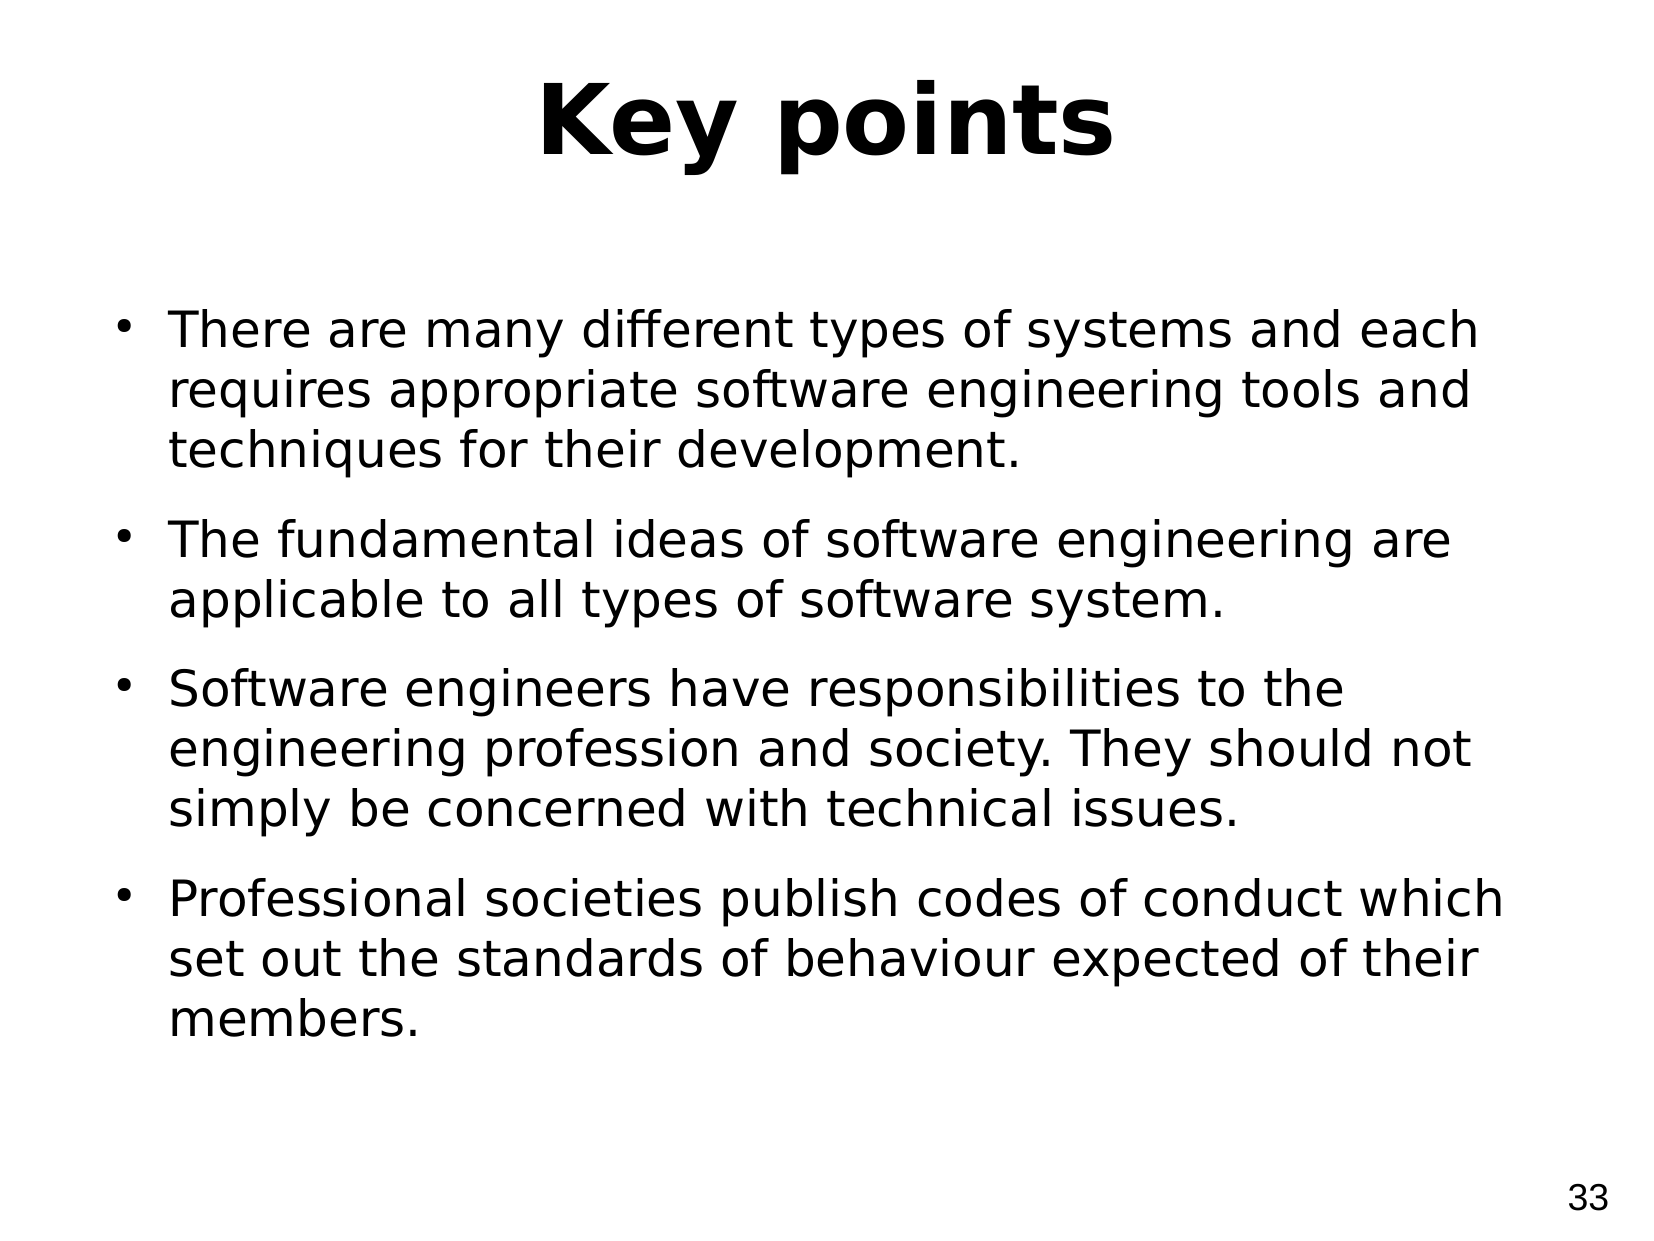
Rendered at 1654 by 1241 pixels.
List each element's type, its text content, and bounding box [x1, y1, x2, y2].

list There are many different types of systems and each requires appropriate software engineering tools and techniques for their development. The fundamental ideas of software engineering are applicable to all types of software system. Software engineers have responsibilities to the engineering profession and society. They should not simply be concerned with technical issues. Professional societies publish codes of conduct which set out the standards of behaviour expected of their members. [82, 290, 1571, 1010]
title Key points [82, 49, 1571, 195]
